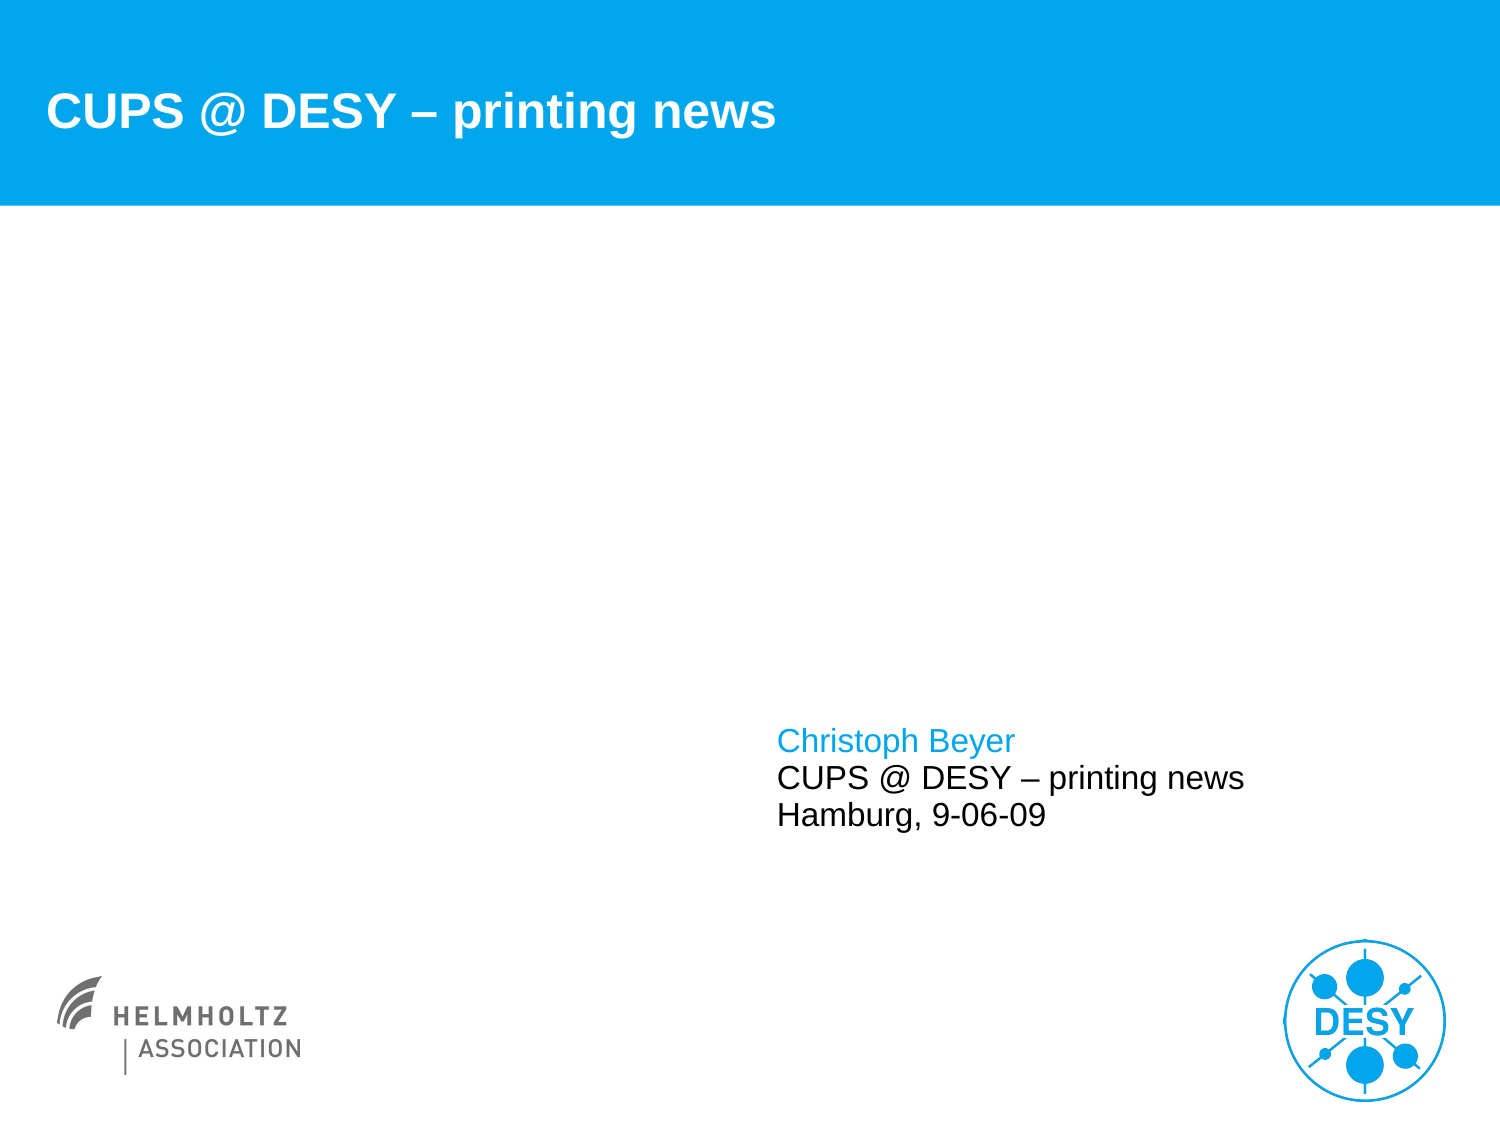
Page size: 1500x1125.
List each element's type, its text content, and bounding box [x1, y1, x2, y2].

picture [1379, 1035, 1446, 1102]
picture [1283, 939, 1360, 1015]
picture [1283, 1027, 1351, 1102]
picture [1287, 943, 1443, 1099]
text_box Christoph Beyer CUPS @ DESY – printing news Hamburg, 9-06-09 [762, 714, 1446, 842]
picture [57, 976, 300, 1075]
picture [1370, 939, 1446, 1007]
title CUPS @ DESY – printing news [46, 7, 1444, 216]
